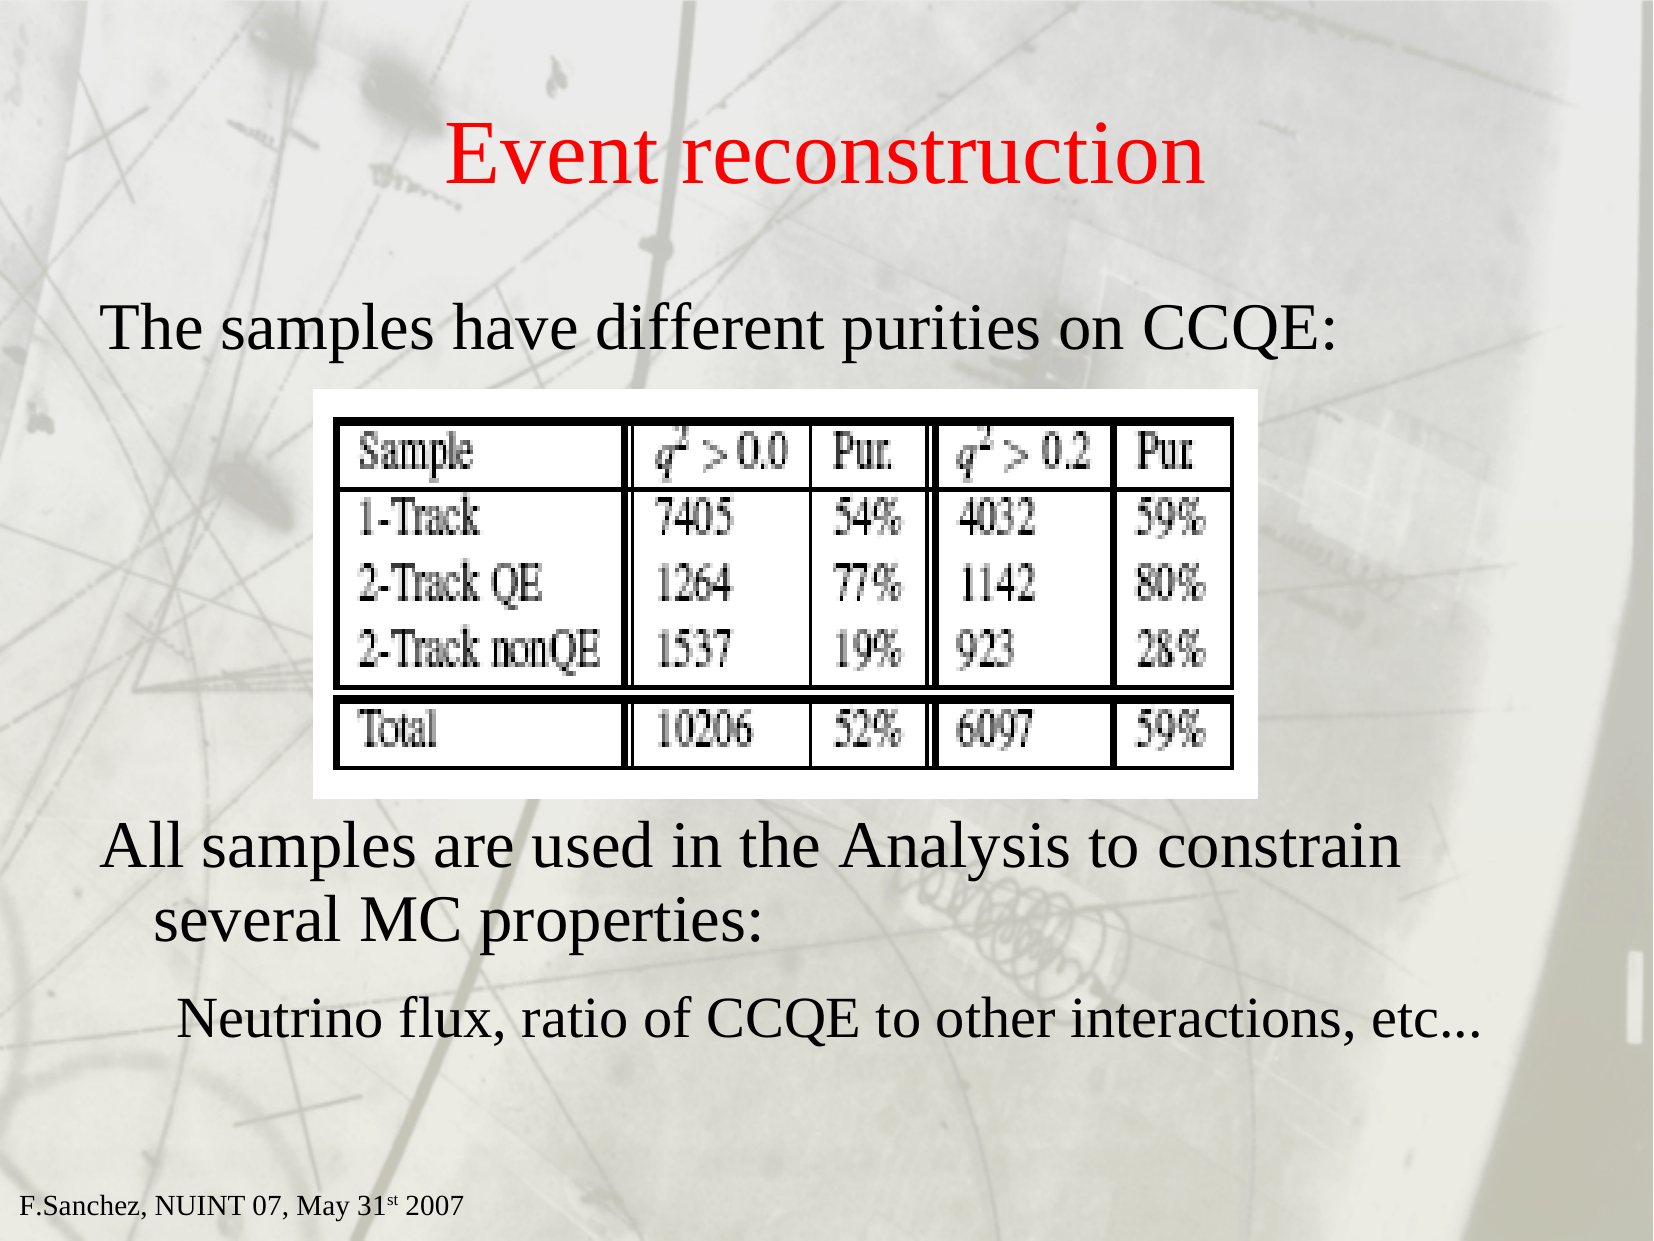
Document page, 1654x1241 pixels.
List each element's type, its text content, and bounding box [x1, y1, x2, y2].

picture [0, 0, 1654, 1241]
list The samples have different purities on CCQE: All samples are used in the Analysis to constrain several MC properties: Neutrino flux, ratio of CCQE to other interactions, etc... [82, 290, 1571, 1109]
title Event reconstruction [82, 49, 1571, 257]
